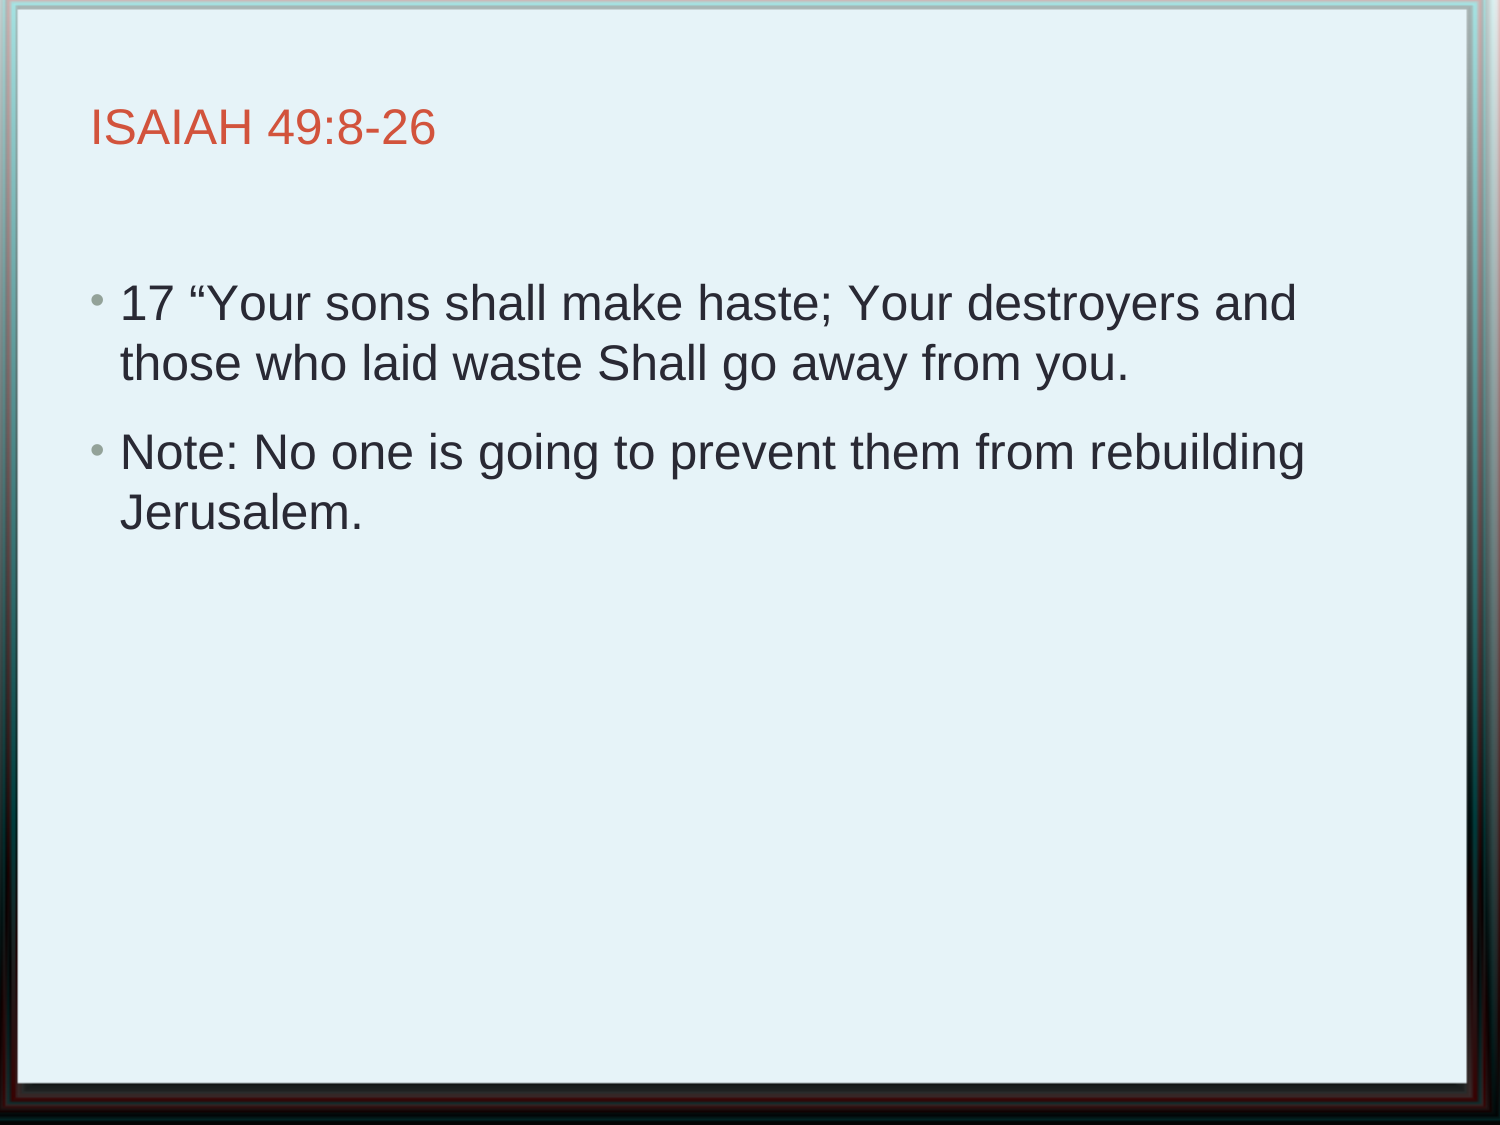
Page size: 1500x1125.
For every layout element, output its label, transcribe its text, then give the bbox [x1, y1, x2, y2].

title ISAIAH 49:8-26 [75, 87, 1425, 250]
picture [0, 0, 1500, 1125]
list 17 “Your sons shall make haste; Your destroyers and those who laid waste Shall go away from you. Note: No one is going to prevent them from rebuilding Jerusalem. [75, 262, 1425, 1063]
